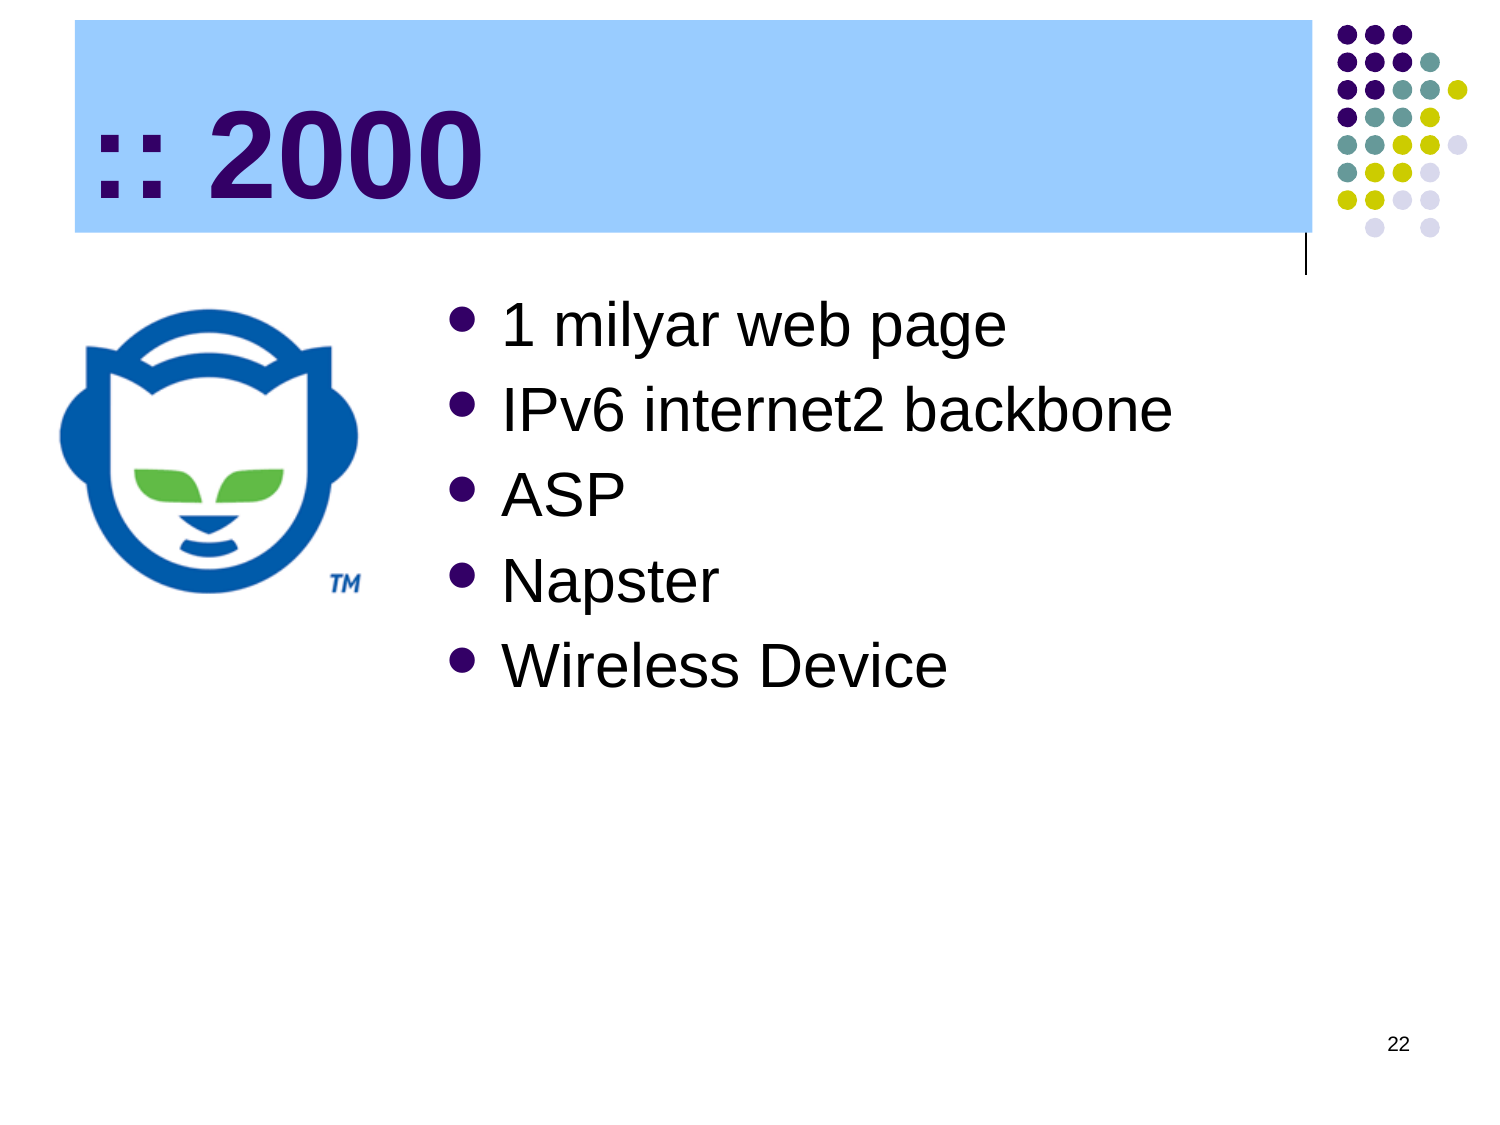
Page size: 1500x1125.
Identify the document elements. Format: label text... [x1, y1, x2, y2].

list 1 milyar web page IPv6 internet2 backbone ASP Napster Wireless Device [430, 282, 1426, 1006]
picture [53, 302, 366, 605]
title :: 2000 [74, 20, 1313, 233]
